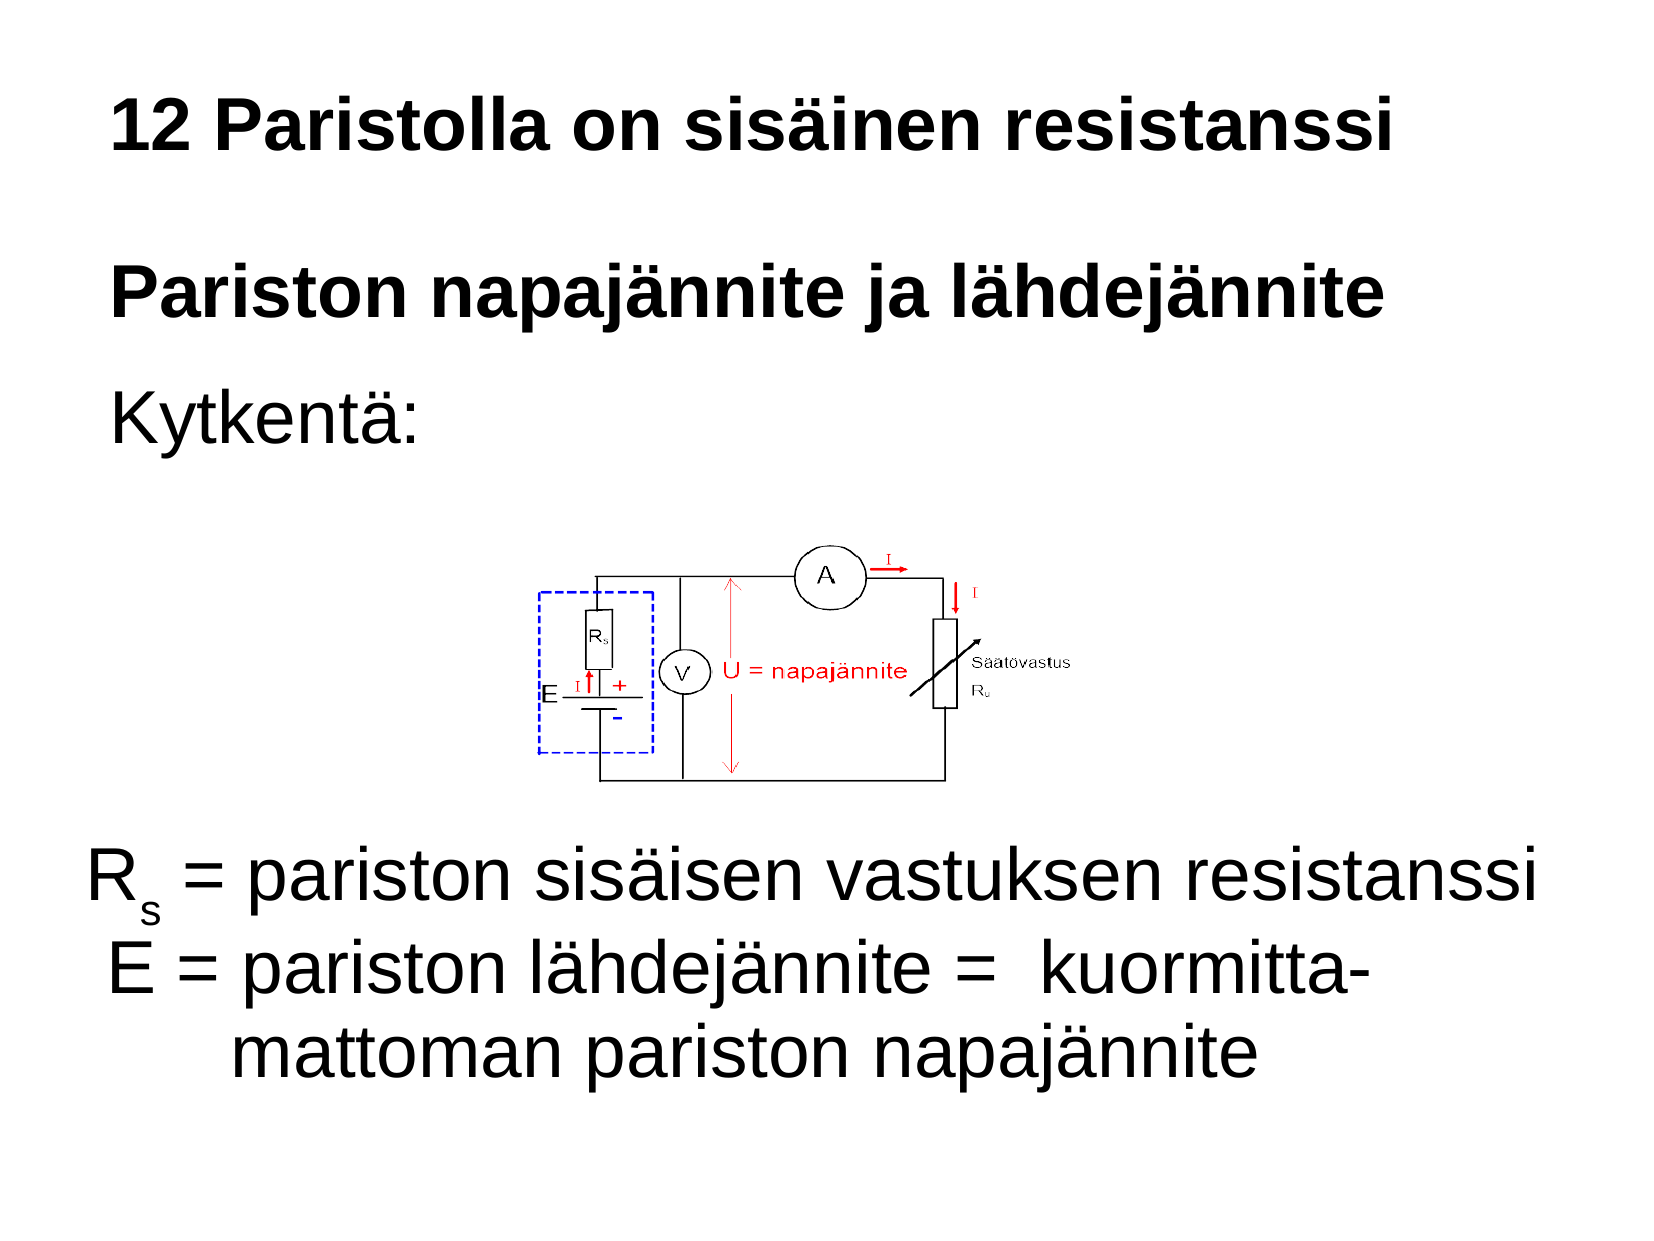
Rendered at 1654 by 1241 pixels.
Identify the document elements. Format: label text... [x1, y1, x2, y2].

picture [472, 502, 1146, 807]
text_box Rs = pariston sisäisen vastuksen resistanssi E = pariston lähdejännite = kuormitta- mattoman pariston napajännite [70, 814, 1560, 1241]
text_box 12 Paristolla on sisäinen resistanssi Pariston napajännite ja lähdejännite Kytkentä: [94, 70, 1501, 763]
